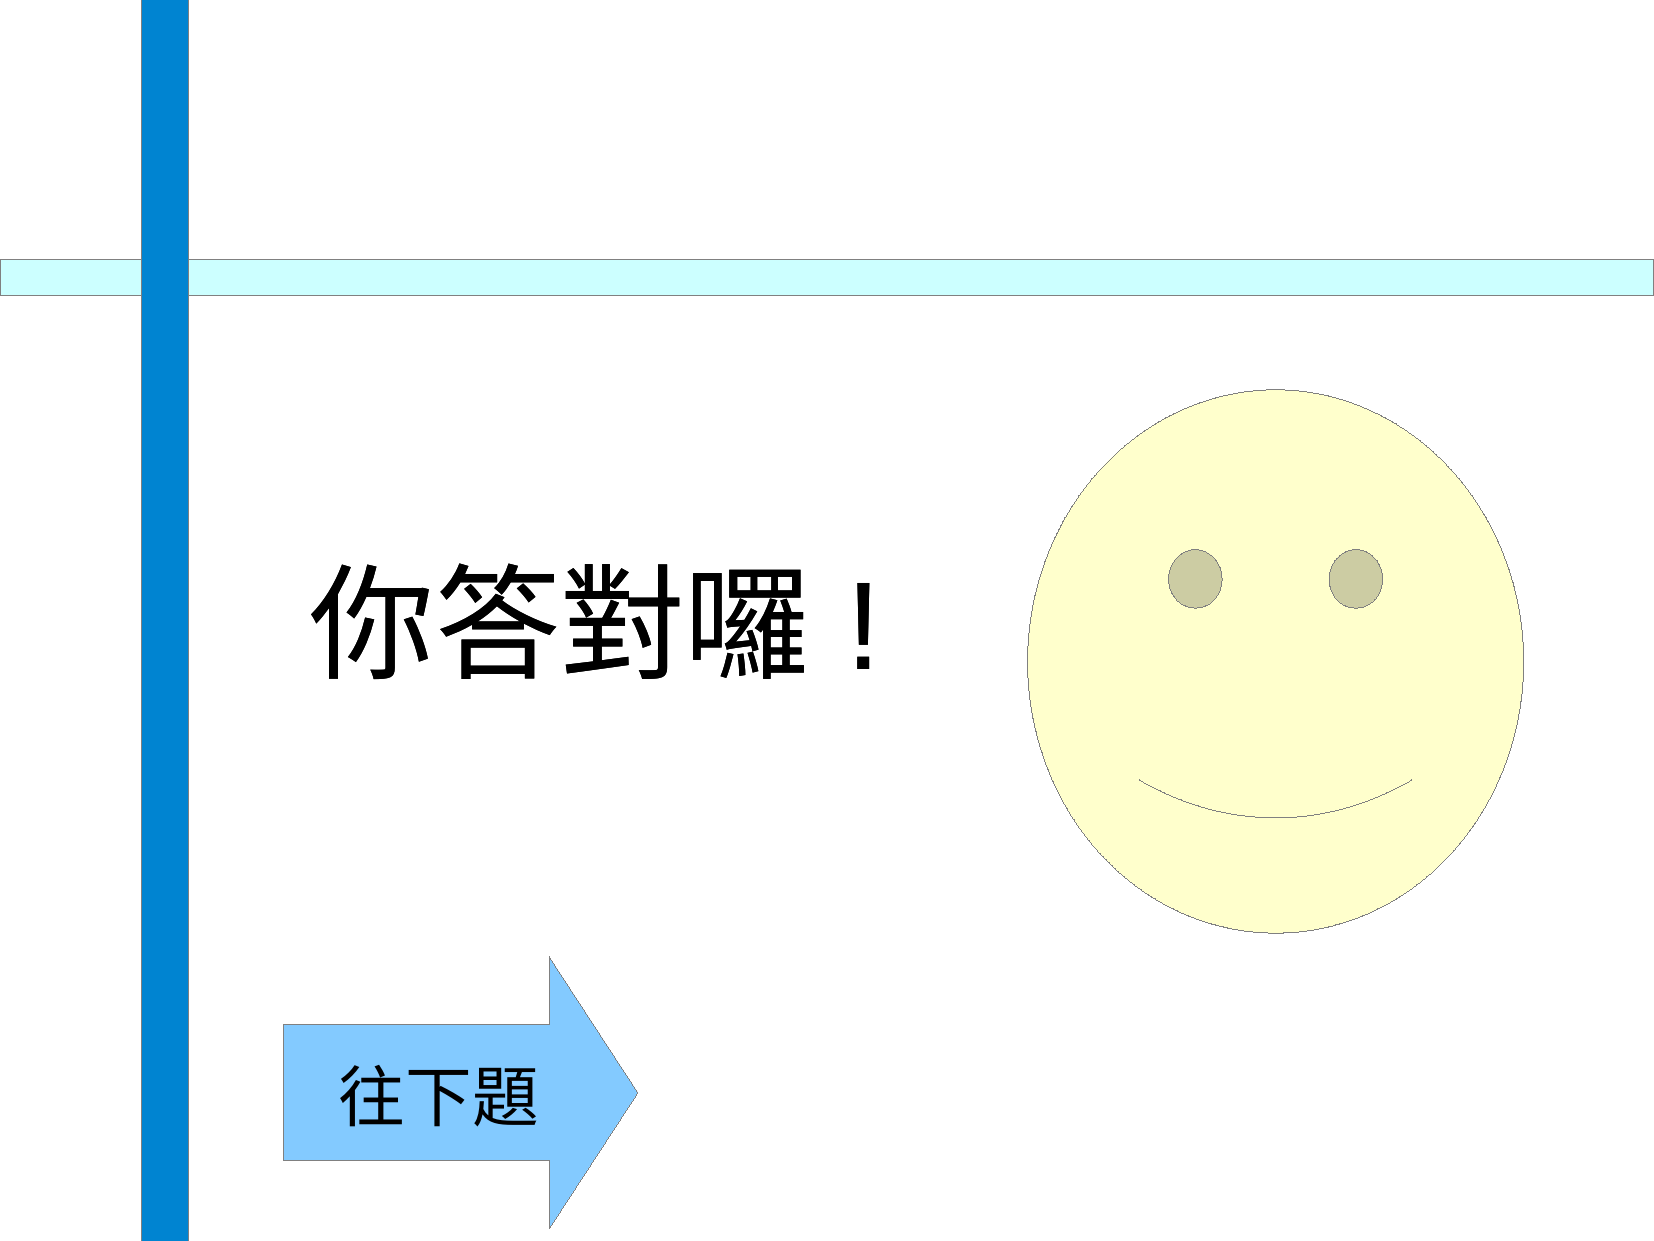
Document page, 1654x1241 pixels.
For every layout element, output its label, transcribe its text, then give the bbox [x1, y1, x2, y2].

text_box [1029, 389, 1524, 934]
text_box 你答對囉! [295, 517, 1040, 697]
text_box 往下題 [283, 956, 638, 1229]
